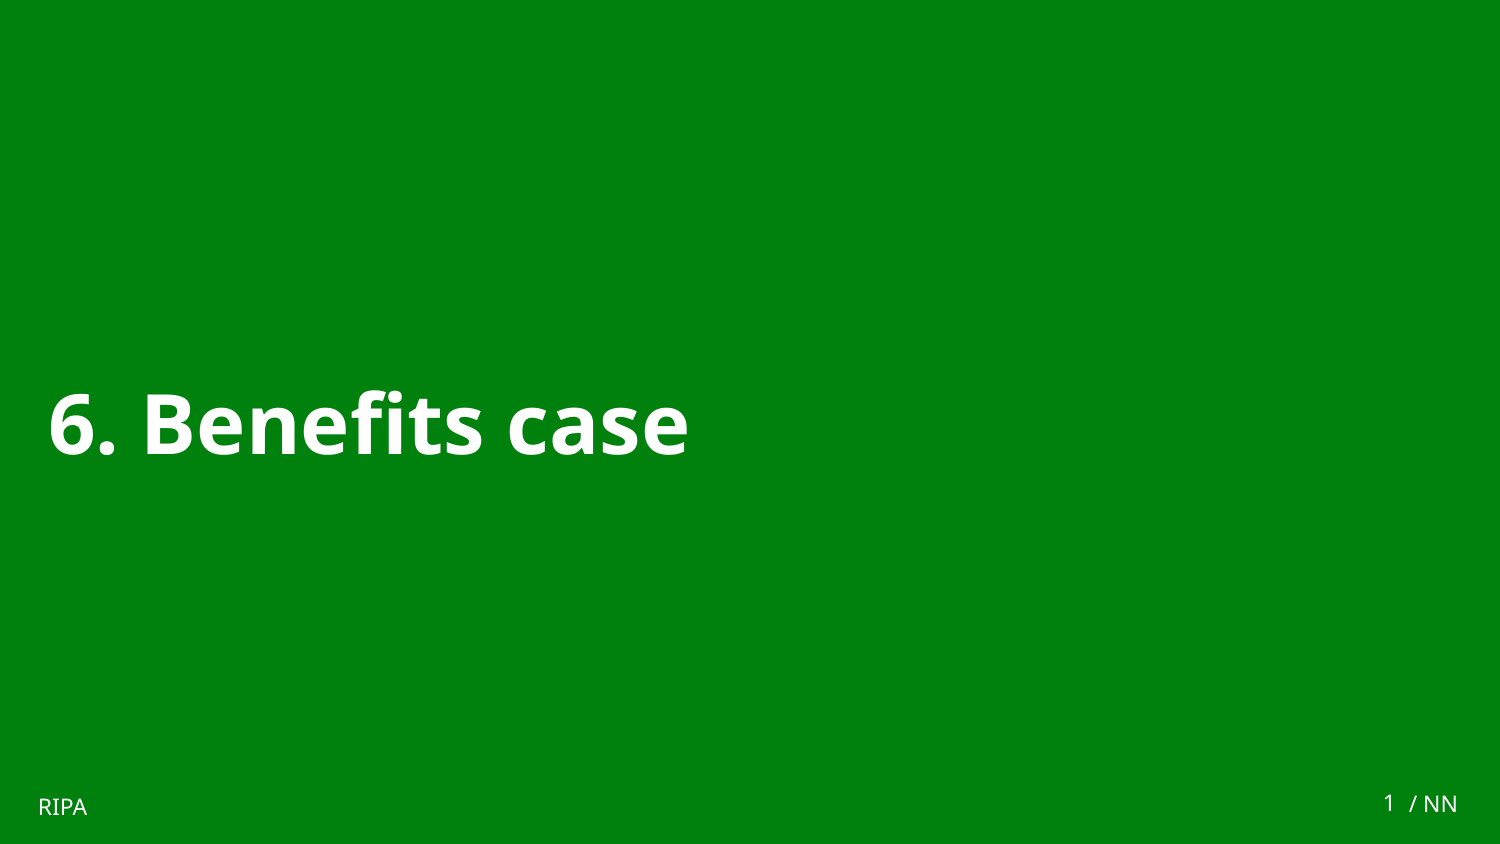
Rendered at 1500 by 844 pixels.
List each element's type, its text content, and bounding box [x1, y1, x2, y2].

title 6. Benefits case [33, 356, 1402, 506]
slide_number <number> [1321, 773, 1412, 839]
